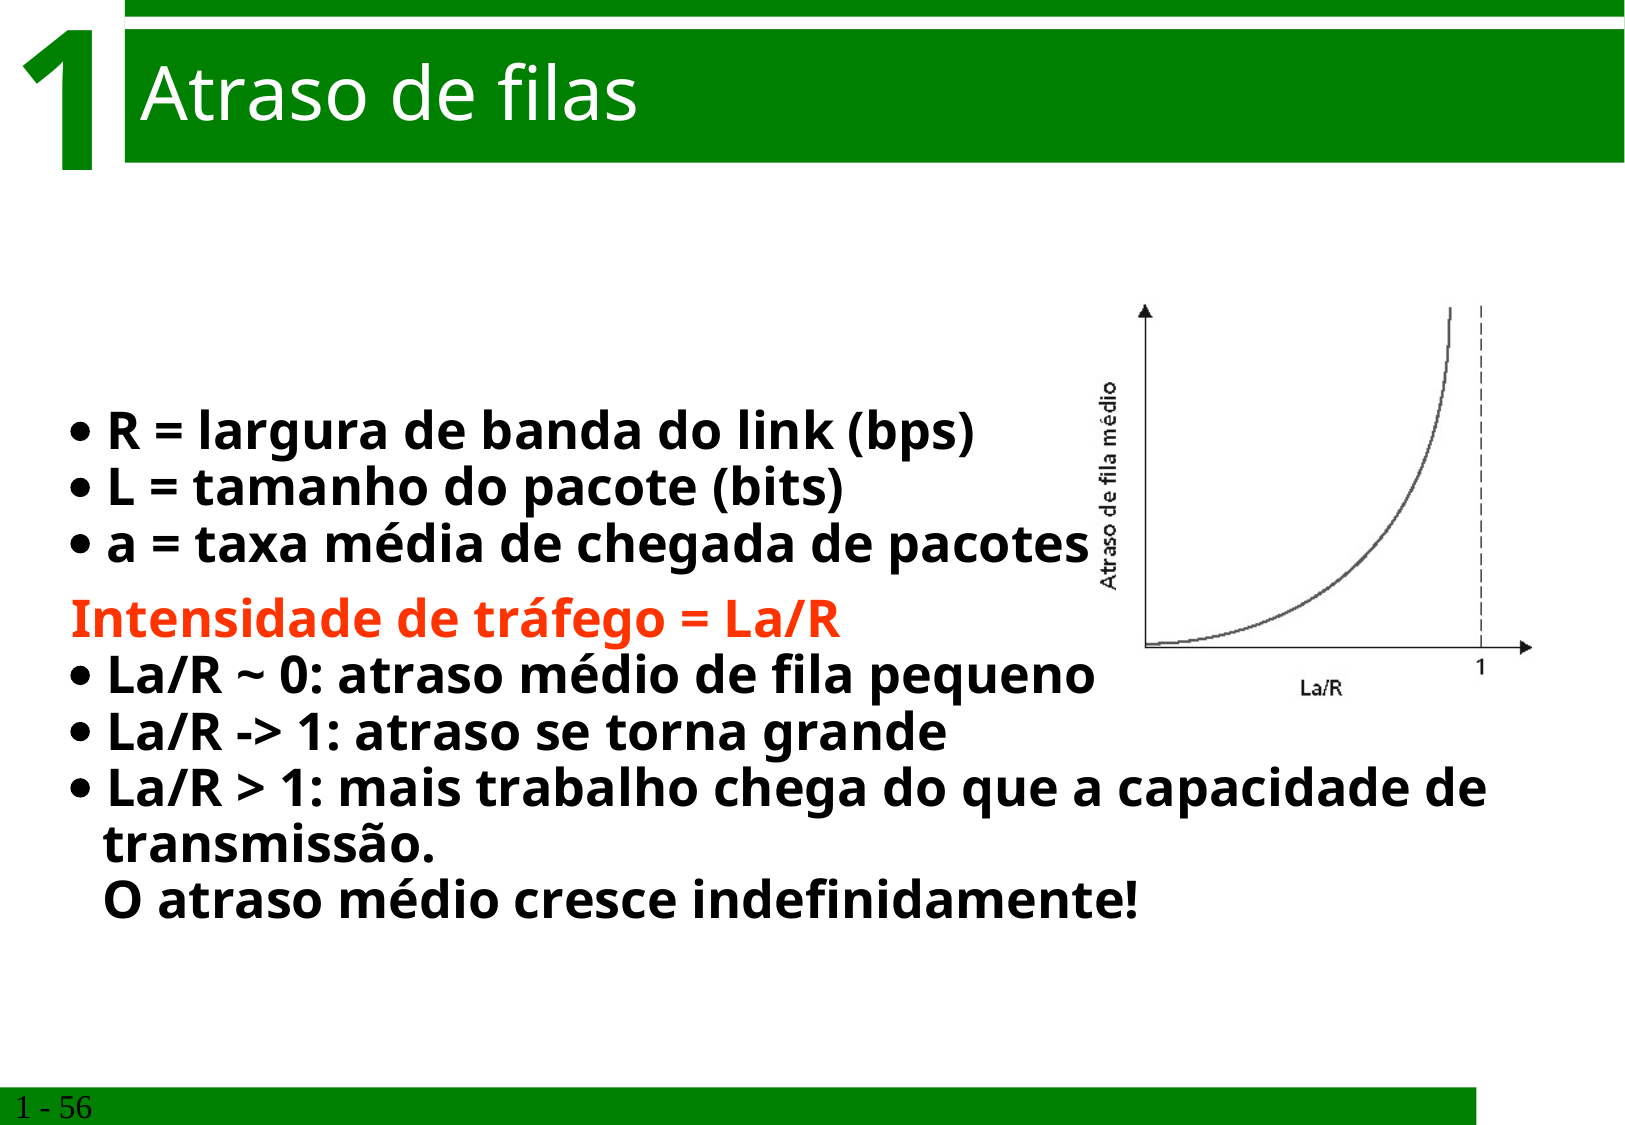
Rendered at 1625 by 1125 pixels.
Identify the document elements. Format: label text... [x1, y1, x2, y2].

text_box Atraso de filas [125, 37, 1625, 138]
list  R = largura de banda do link (bps)  L = tamanho do pacote (bits)  a = taxa média de chegada de pacotes Intensidade de tráfego = La/R  La/R ~ 0: atraso médio de fila pequeno  La/R -> 1: atraso se torna grande  La/R > 1: mais trabalho chega do que a capacidade de transmissão. O atraso médio cresce indefinidamente! [56, 397, 1532, 1012]
picture [1095, 302, 1532, 701]
